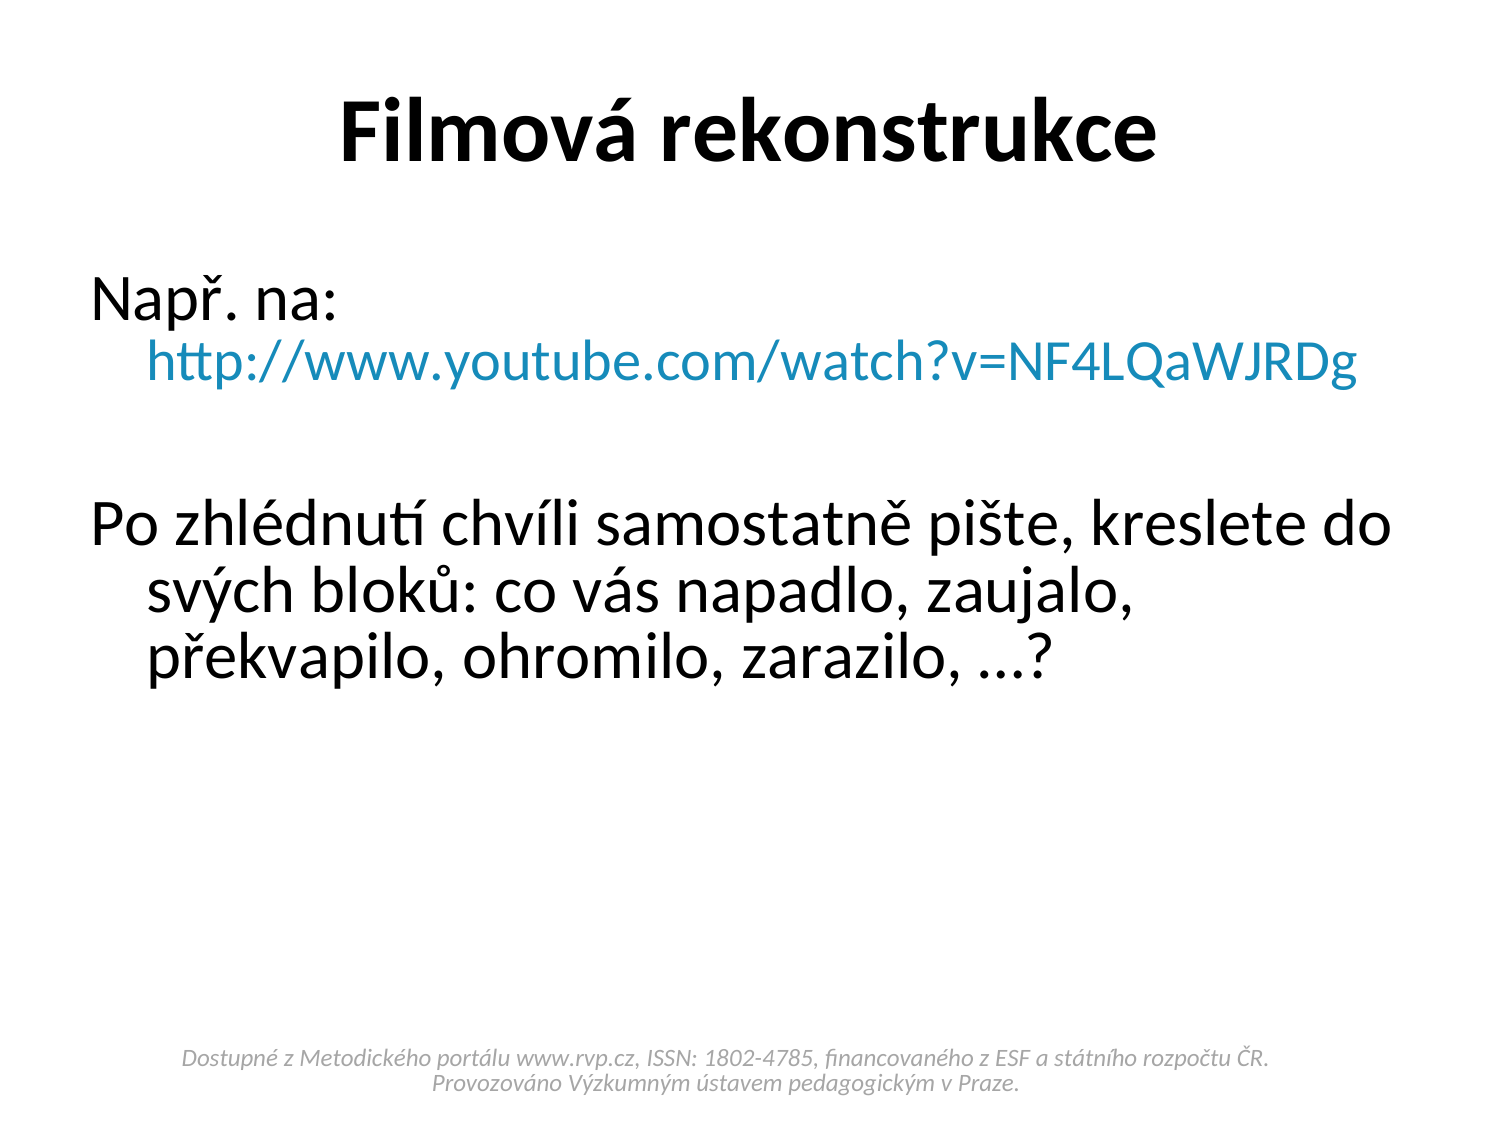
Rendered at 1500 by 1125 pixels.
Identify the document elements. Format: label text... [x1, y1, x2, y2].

title Filmová rekonstrukce [75, 45, 1426, 233]
text_box Dostupné z Metodického portálu www.rvp.cz, ISSN: 1802-4785, financovaného z ESF a státního rozpočtu ČR. Provozováno Výzkumným ústavem pedagogickým v Praze. [105, 1042, 1348, 1103]
list Např. na: http://www.youtube.com/watch?v=NF4LQaWJRDg Po zhlédnutí chvíli samostatně pište, kreslete do svých bloků: co vás napadlo, zaujalo, překvapilo, ohromilo, zarazilo, …? [75, 262, 1426, 1006]
